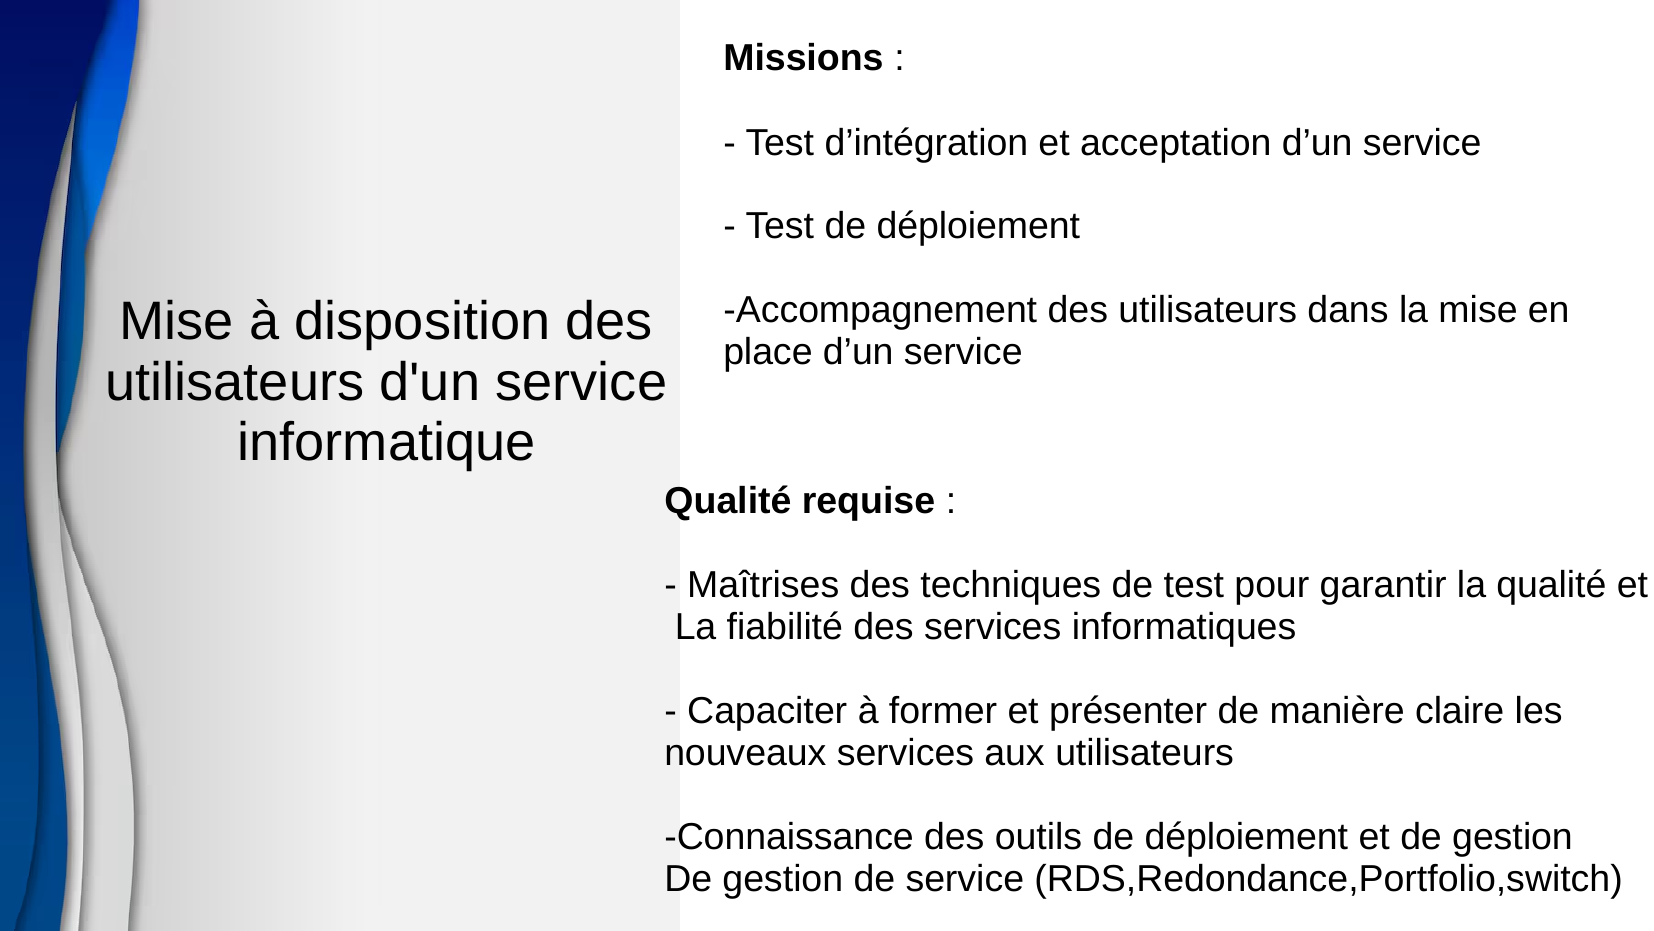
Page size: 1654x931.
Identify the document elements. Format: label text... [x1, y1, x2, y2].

text_box Missions : - Test d’intégration et acceptation d’un service - Test de déploiement -Accompagnement des utilisateurs dans la mise en place d’un service [708, 29, 1654, 500]
picture [0, 0, 680, 931]
title Mise à disposition des utilisateurs d'un service informatique [29, 290, 708, 473]
text_box Qualité requise : - Maîtrises des techniques de test pour garantir la qualité et La fiabilité des services informatiques - Capaciter à former et présenter de manière claire les nouveaux services aux utilisateurs -Connaissance des outils de déploiement et de gestion De gestion de service (RDS,Redondance,Portfolio,switch) [649, 472, 1654, 931]
